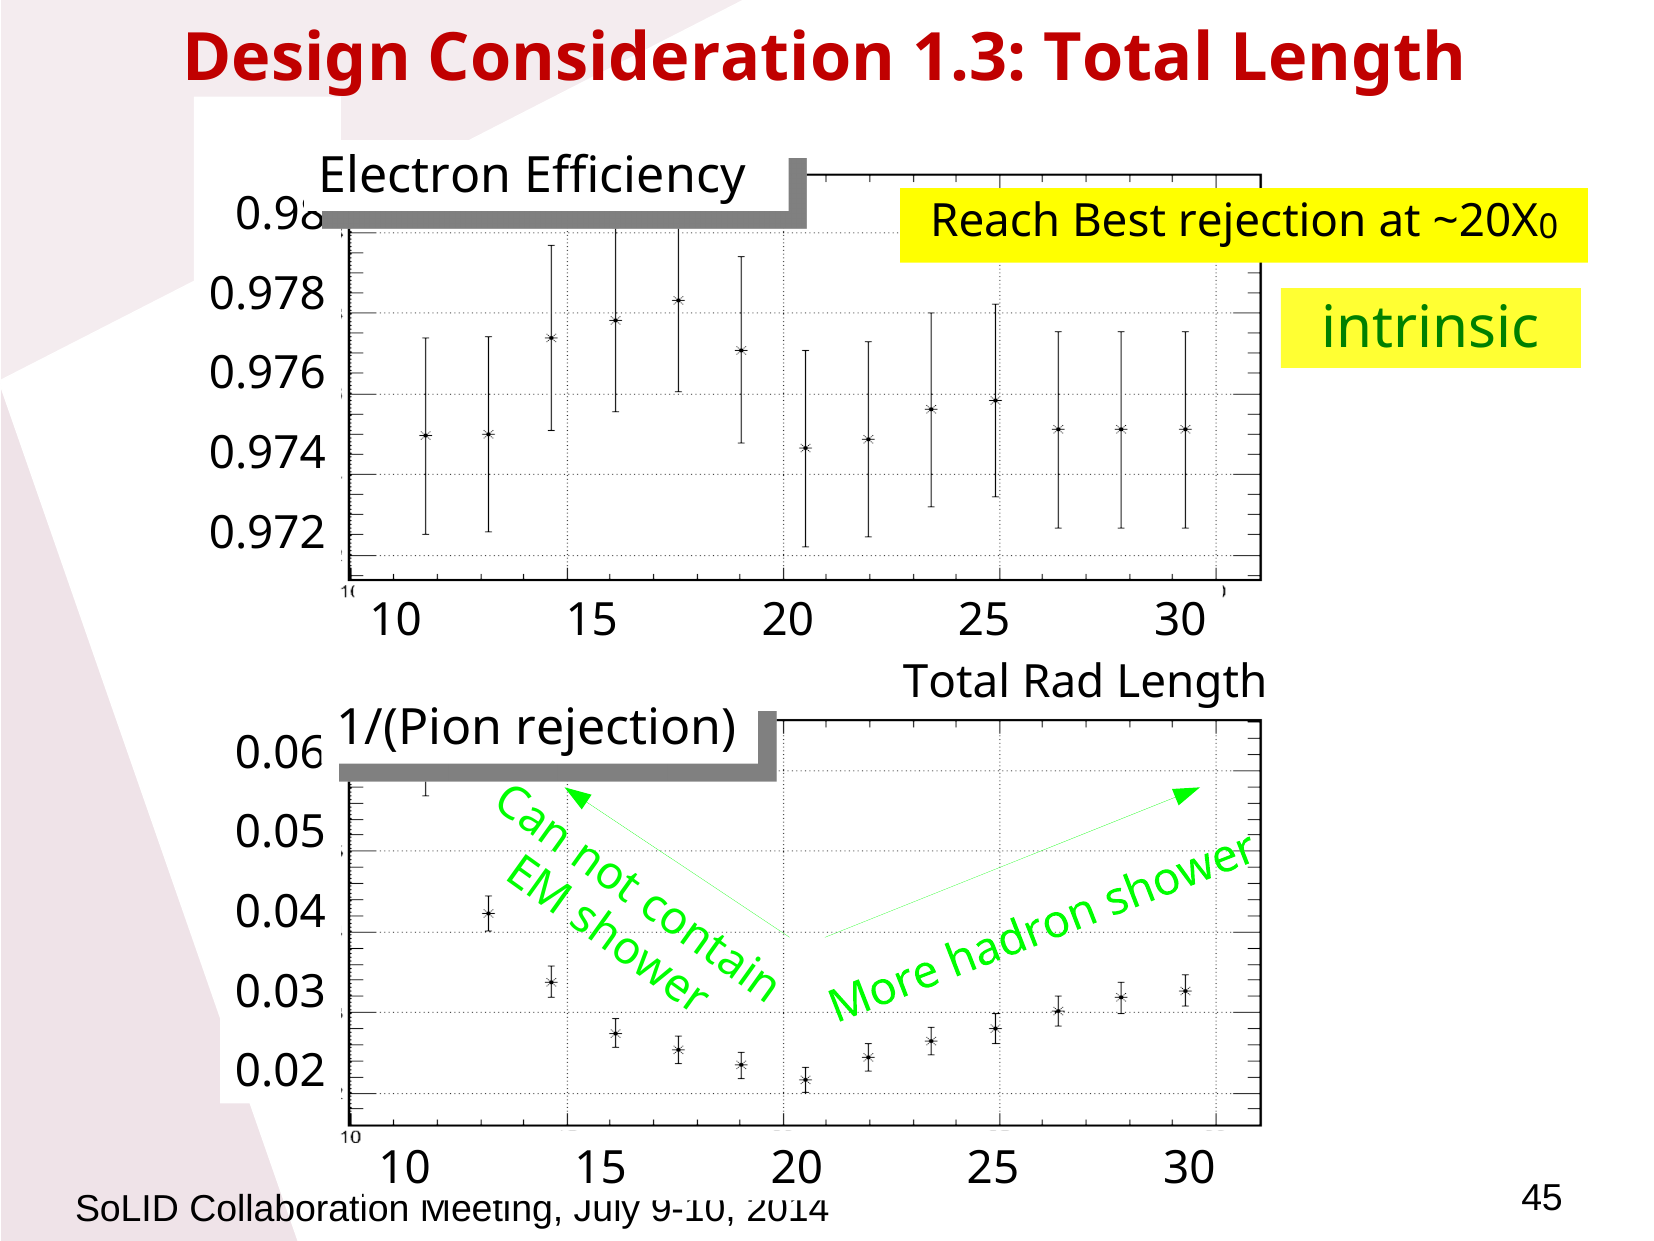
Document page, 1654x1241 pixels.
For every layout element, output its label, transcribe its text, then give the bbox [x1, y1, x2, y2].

picture [225, 152, 1388, 1217]
text_box Total Rad Length [888, 649, 1301, 716]
text_box intrinsic [1280, 288, 1581, 368]
text_box Can not contain EM shower [411, 739, 818, 1090]
text_box More hadron shower [804, 792, 1323, 1045]
text_box 0.98 0.978 0.976 0.974 0.972 [193, 96, 341, 565]
text_box Reach Best rejection at ~20X0 [900, 188, 1588, 263]
title Design Consideration 1.3: Total Length [0, 13, 1651, 152]
text_box 10 15 20 25 30 [363, 1130, 1232, 1201]
text_box Electron Efficiency [304, 140, 789, 211]
text_box 1/(Pion rejection) [321, 693, 758, 764]
text_box 10 15 20 25 30 [354, 582, 1223, 653]
text_box 0.06 0.05 0.04 0.03 0.02 [220, 635, 341, 1104]
